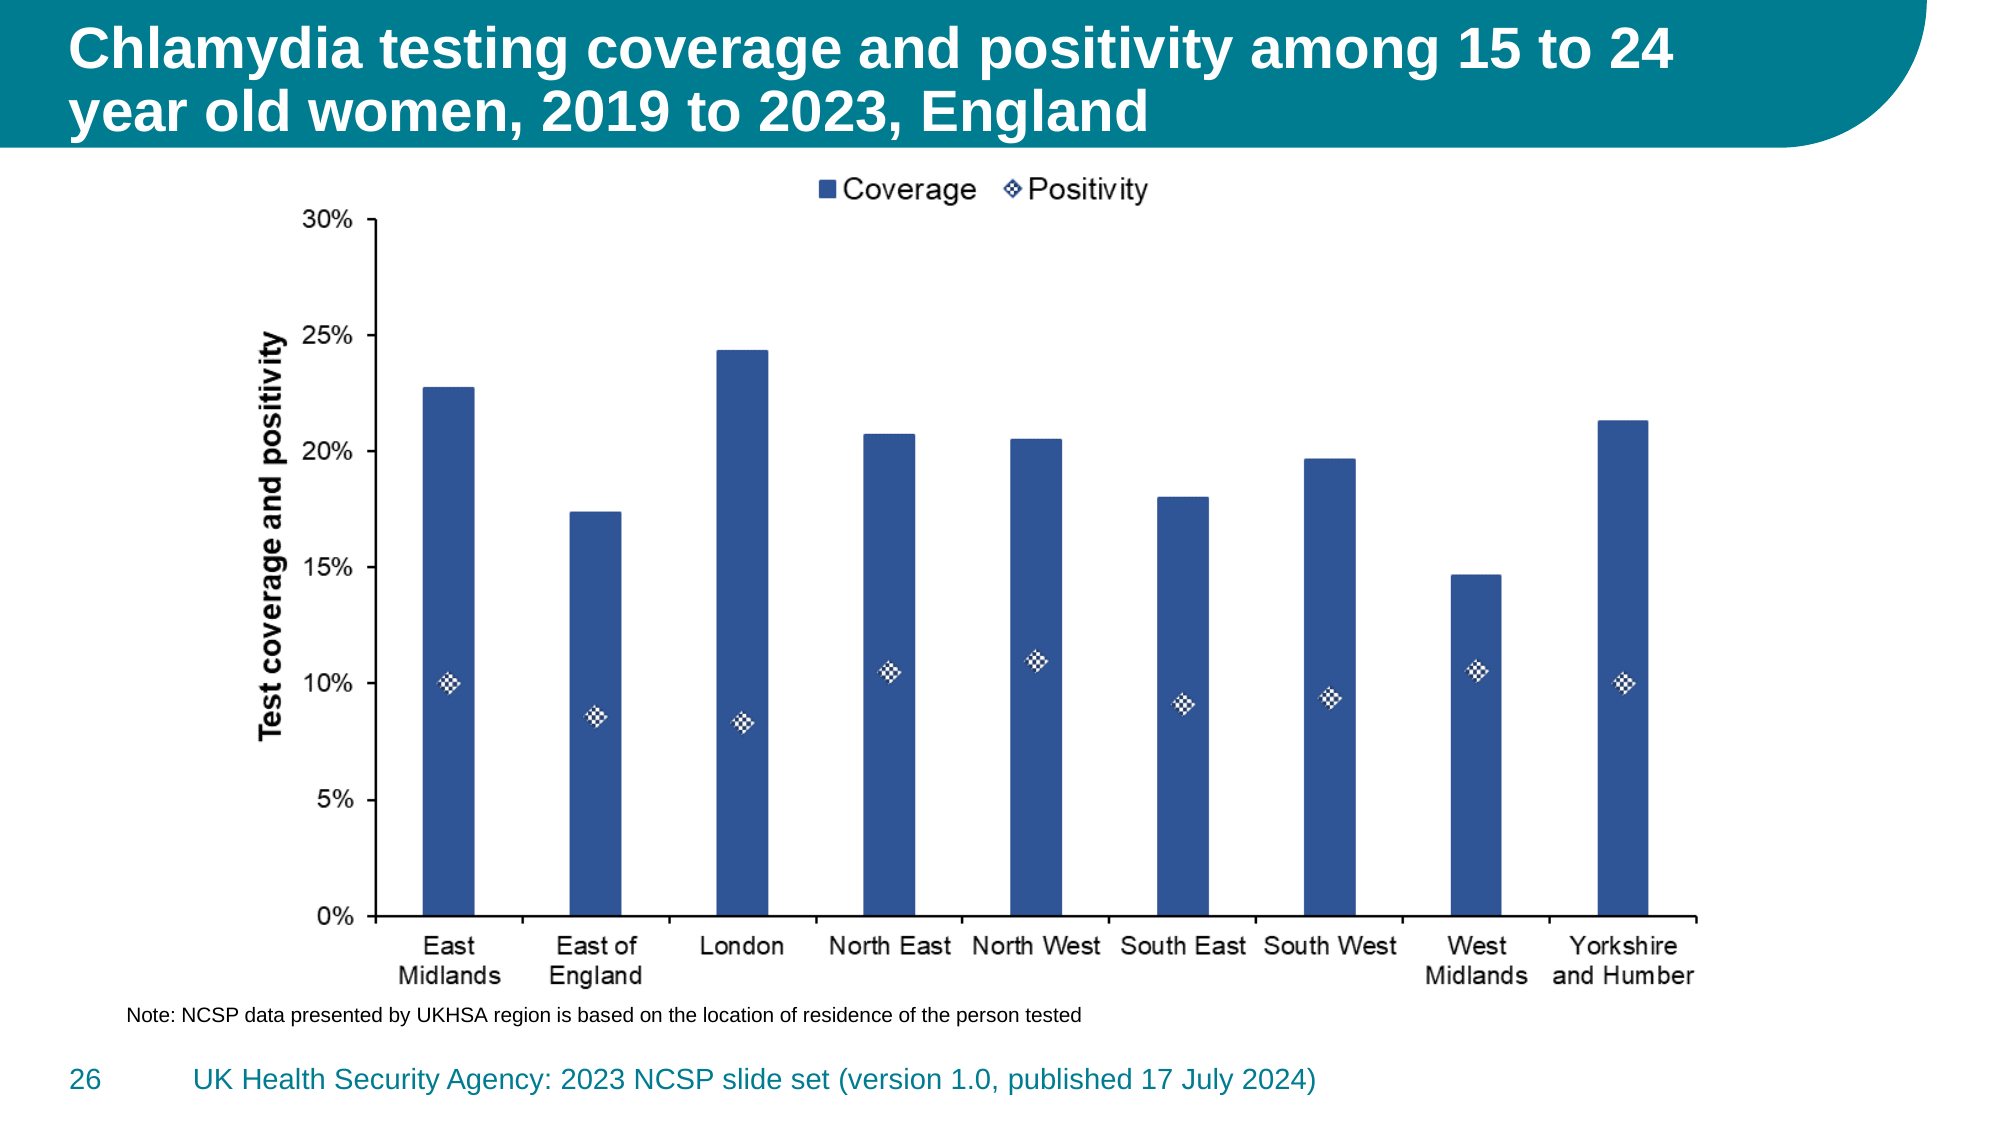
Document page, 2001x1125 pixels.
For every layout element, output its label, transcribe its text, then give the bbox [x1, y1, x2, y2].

picture [234, 149, 1725, 999]
title Chlamydia testing coverage and positivity among 15 to 24 year old women, 2019 to 2023, England [53, 10, 1779, 131]
text_box [54, 1053, 152, 1112]
text_box UK Health Security Agency: 2023 NCSP slide set (version 1.0, published 17 July 2024) [177, 1053, 1820, 1113]
text_box Note: NCSP data presented by UKHSA region is based on the location of residence of the person tested [111, 994, 1128, 1034]
